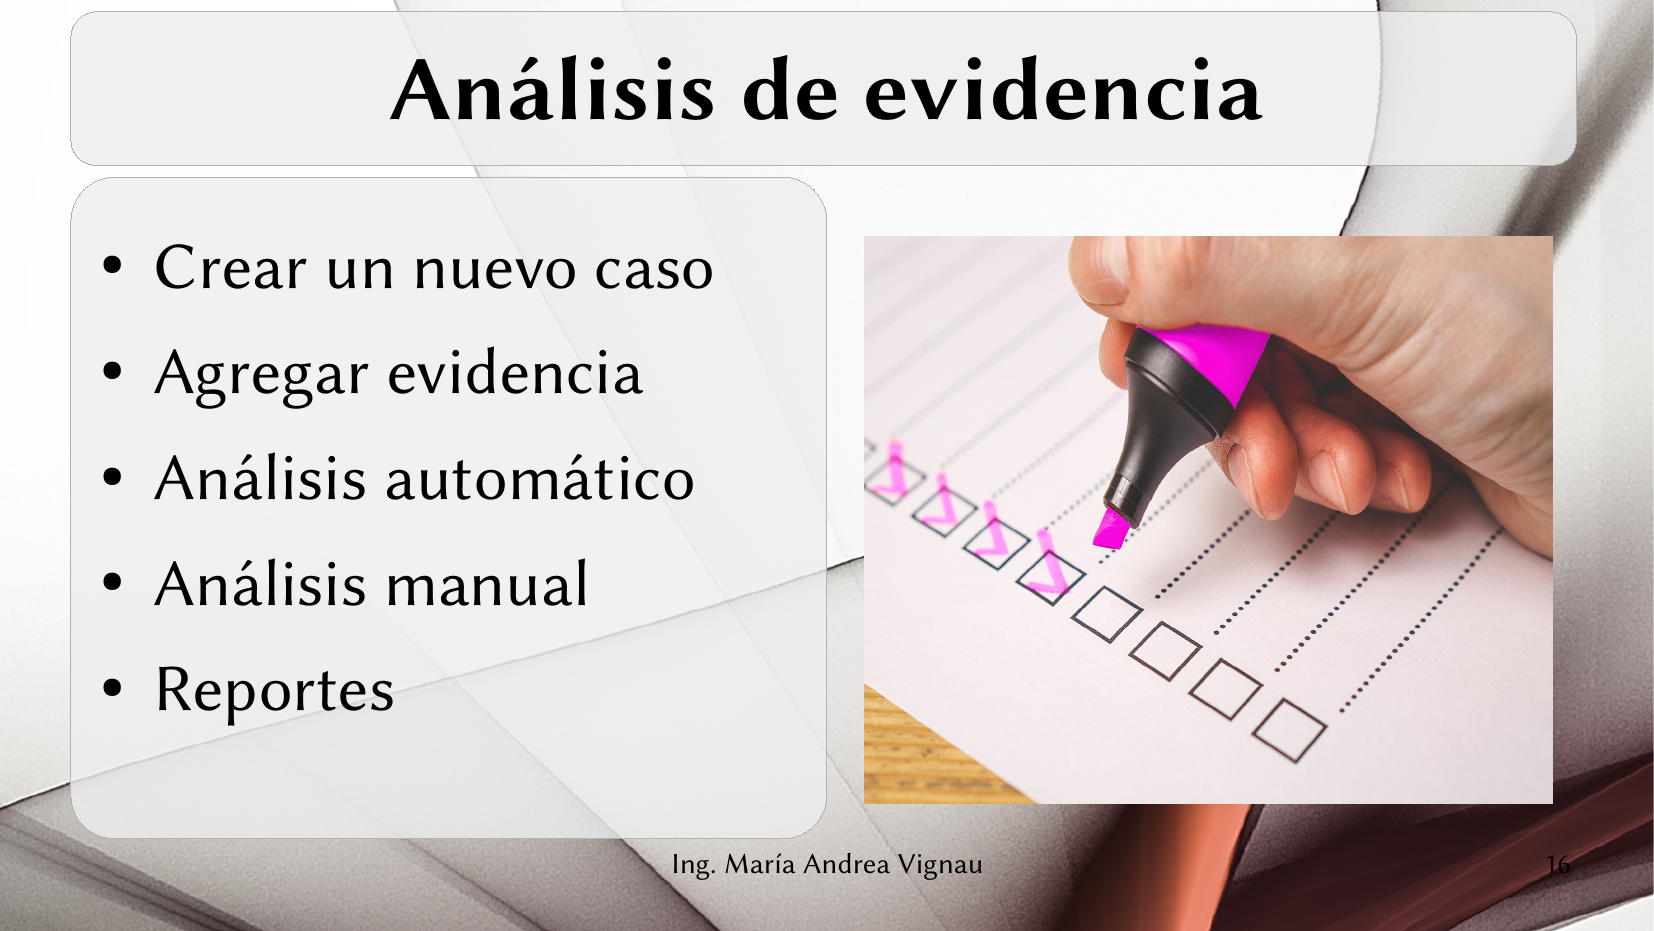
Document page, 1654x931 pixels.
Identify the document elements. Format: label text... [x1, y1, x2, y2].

list Crear un nuevo caso Agregar evidencia Análisis automático Análisis manual Reportes [82, 228, 809, 804]
title Análisis de evidencia [82, 11, 1571, 168]
picture [0, 0, 1654, 931]
